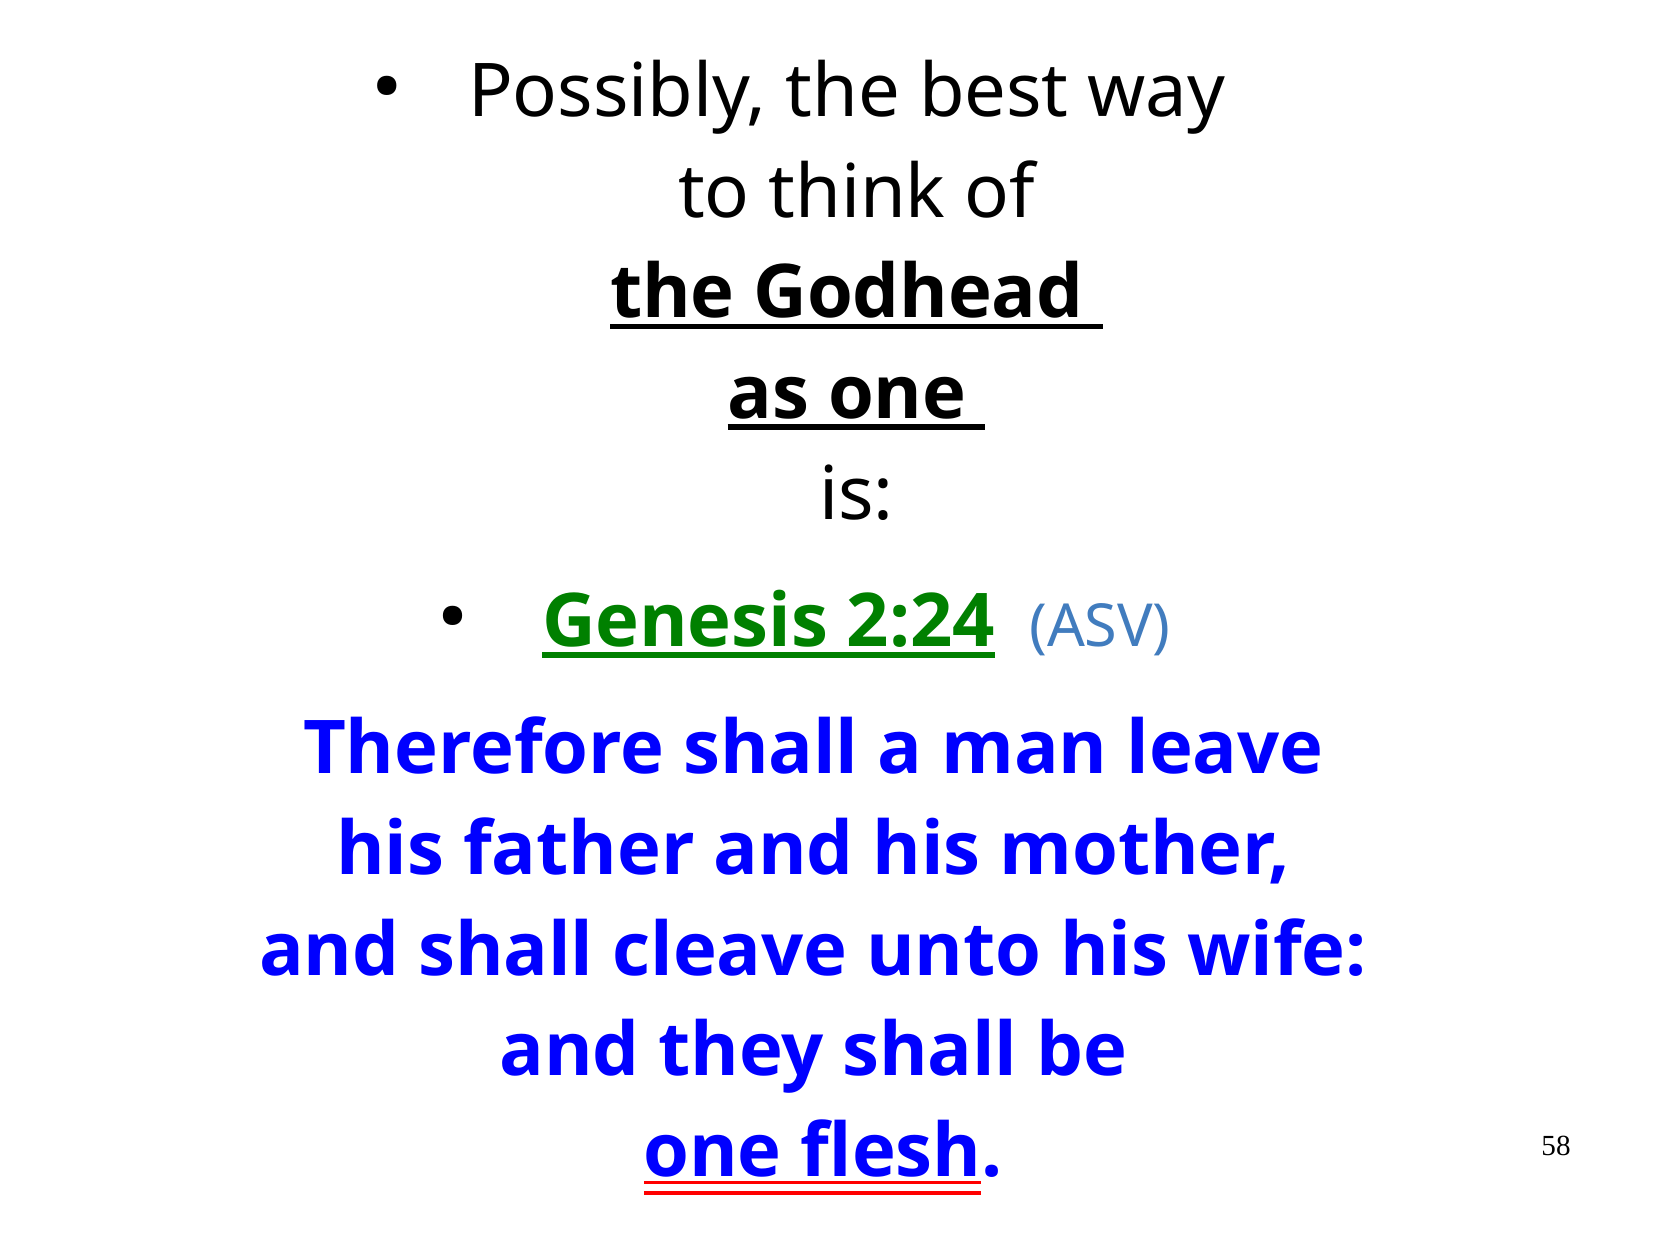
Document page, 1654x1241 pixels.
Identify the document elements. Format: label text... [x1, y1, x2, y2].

list Possibly, the best way to think of the Godhead as one is: Genesis 2:24 (ASV) Therefore shall a man leave his father and his mother, and shall cleave unto his wife: and they shall be one flesh. [37, 37, 1613, 1201]
